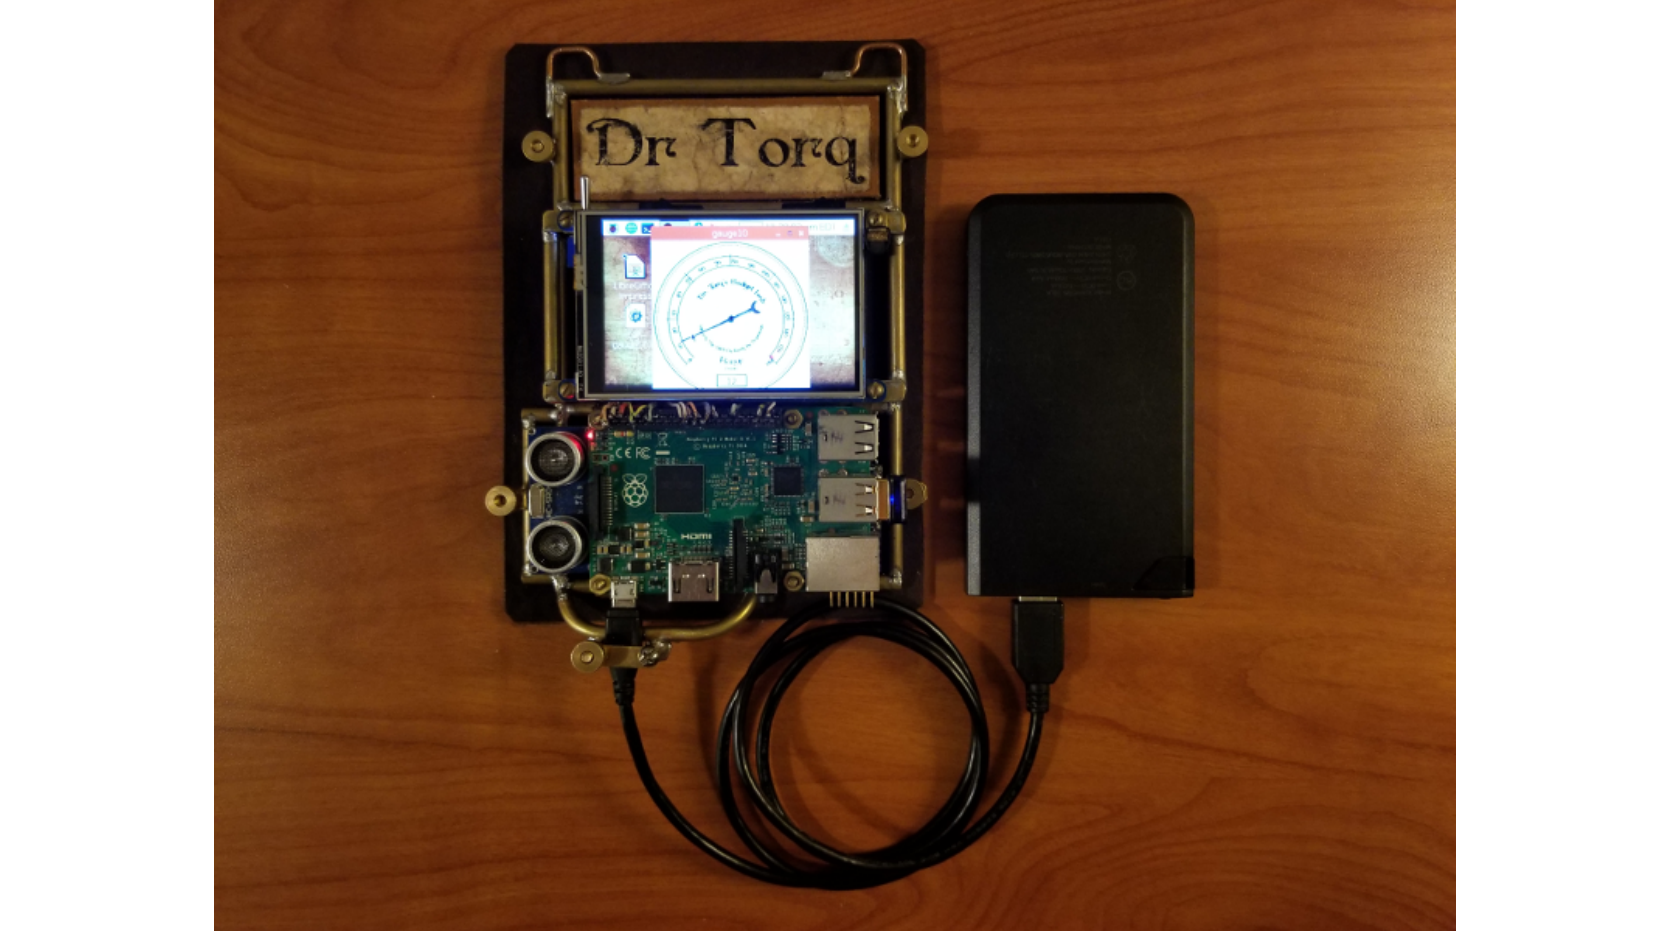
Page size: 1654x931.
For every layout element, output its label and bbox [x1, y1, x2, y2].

picture [214, 0, 1456, 931]
